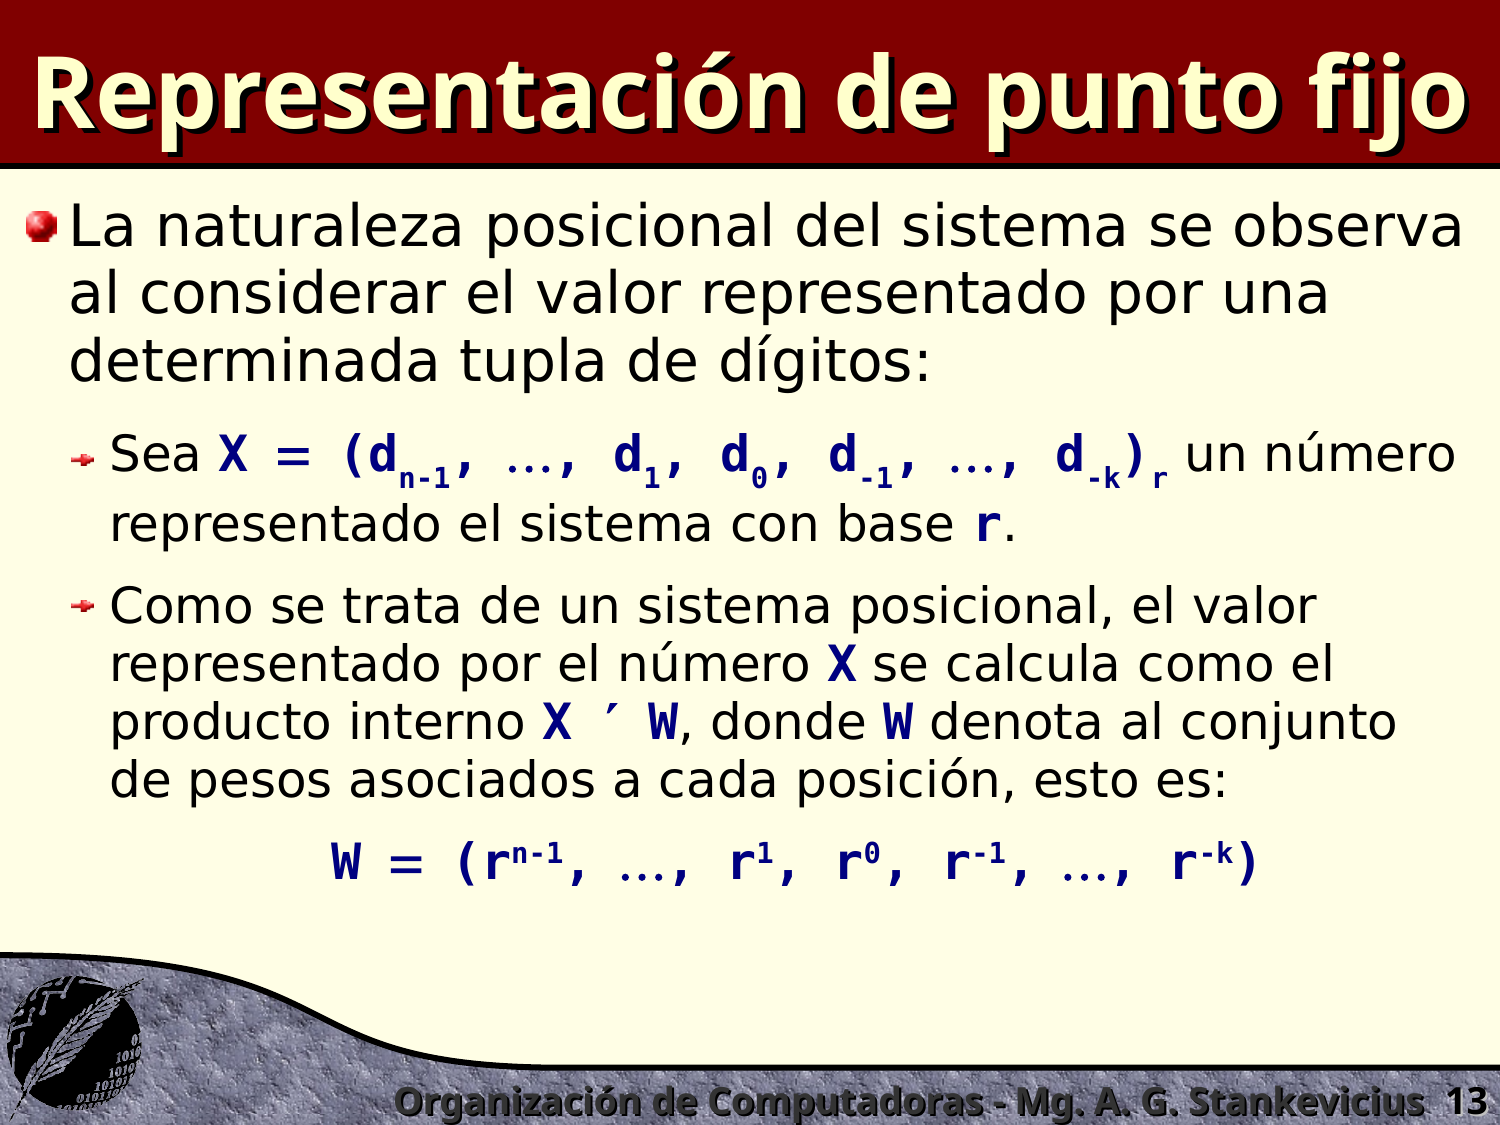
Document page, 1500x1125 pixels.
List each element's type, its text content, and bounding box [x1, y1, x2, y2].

title Representación de punto fijo [15, 5, 1485, 160]
picture [0, 959, 1500, 1125]
picture [1058, 1100, 1065, 1110]
picture [802, 1100, 806, 1110]
list La naturaleza posicional del sistema se observa al considerar el valor representado por una determinada tupla de dígitos: Sea X = (dn-1, …, d1, d0, d-1, …, d-k)r un número representado el sistema con base r. Como se trata de un sistema posicional, el valor representado por el número X se calcula como el producto interno X ´ W, donde W denota al conjunto de pesos asociados a cada posición, esto es: W = (rn-1, …, r1, r0, r-1, …, r-k) [11, 192, 1486, 935]
picture [448, 1100, 455, 1110]
